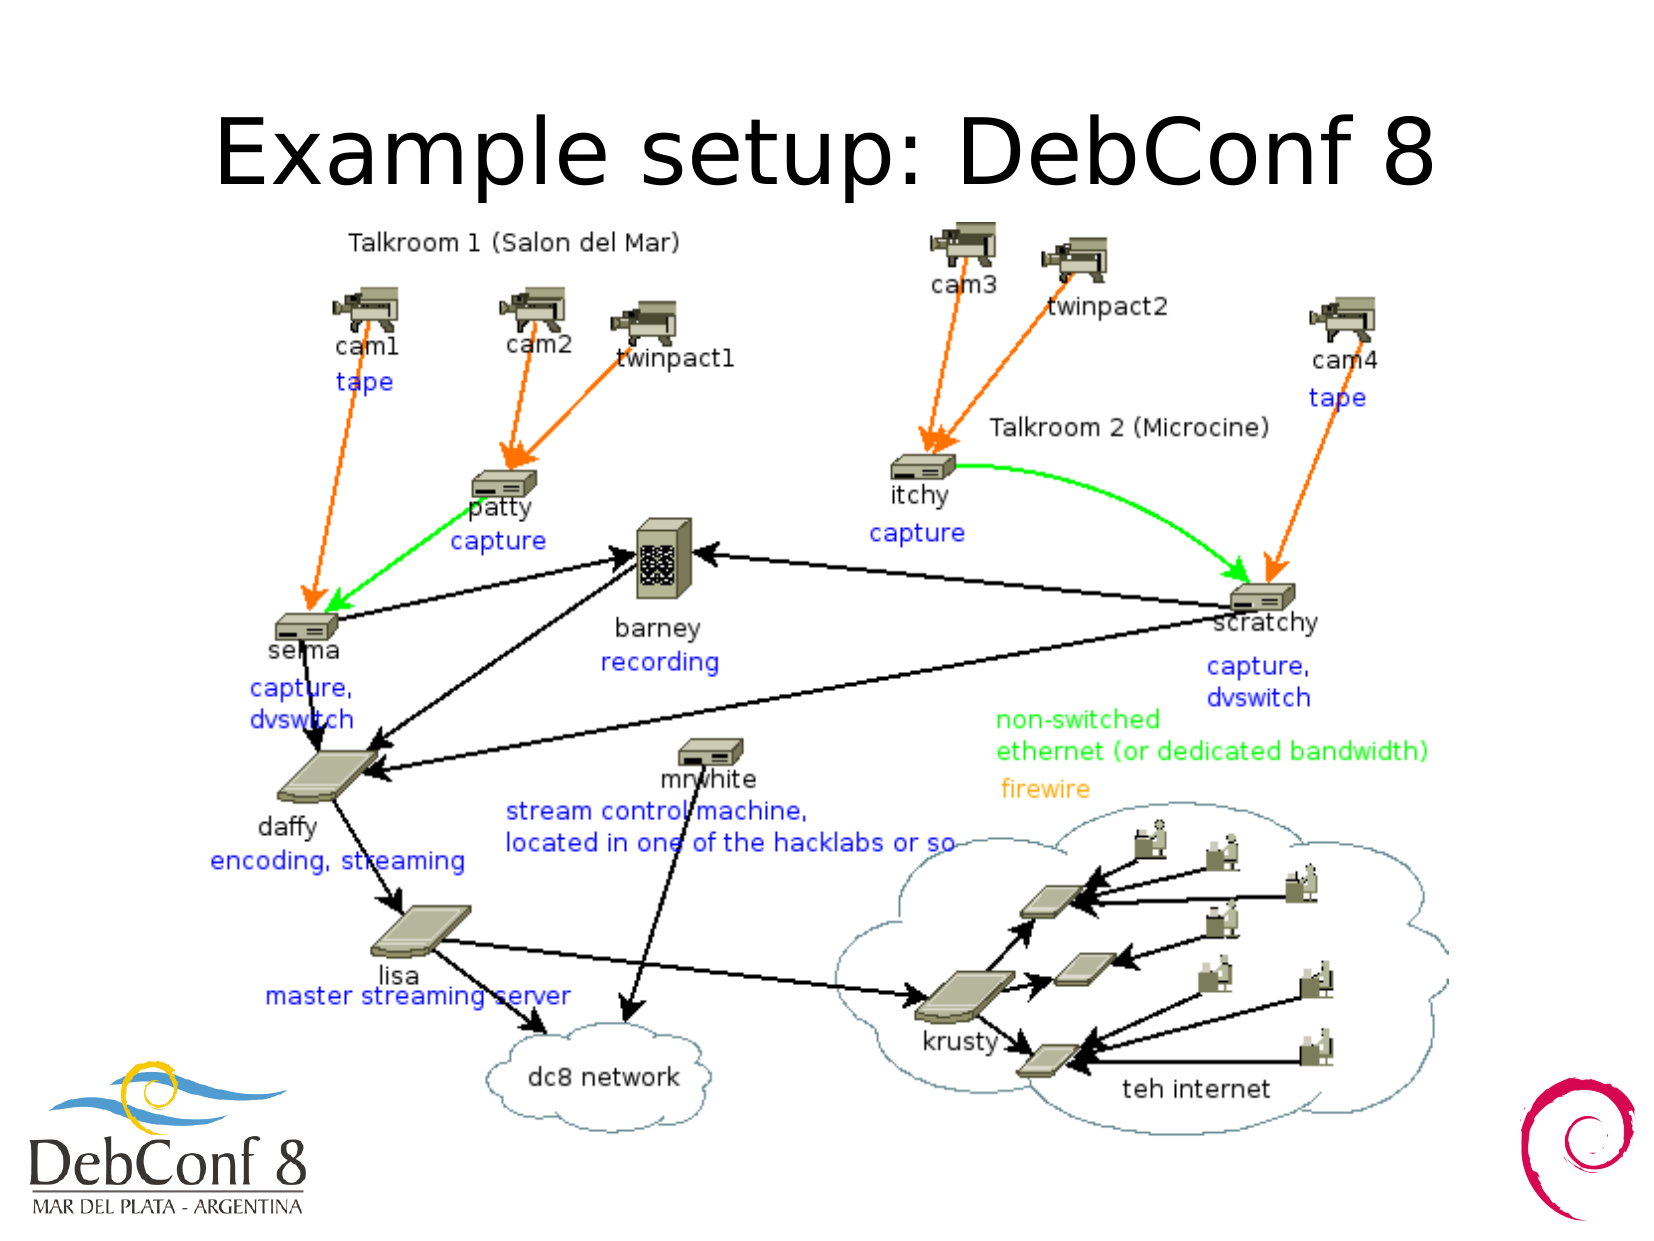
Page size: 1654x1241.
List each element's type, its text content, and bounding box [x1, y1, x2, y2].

picture [29, 222, 1449, 1214]
picture [1519, 1075, 1638, 1222]
title Example setup: DebConf 8 [82, 49, 1571, 257]
